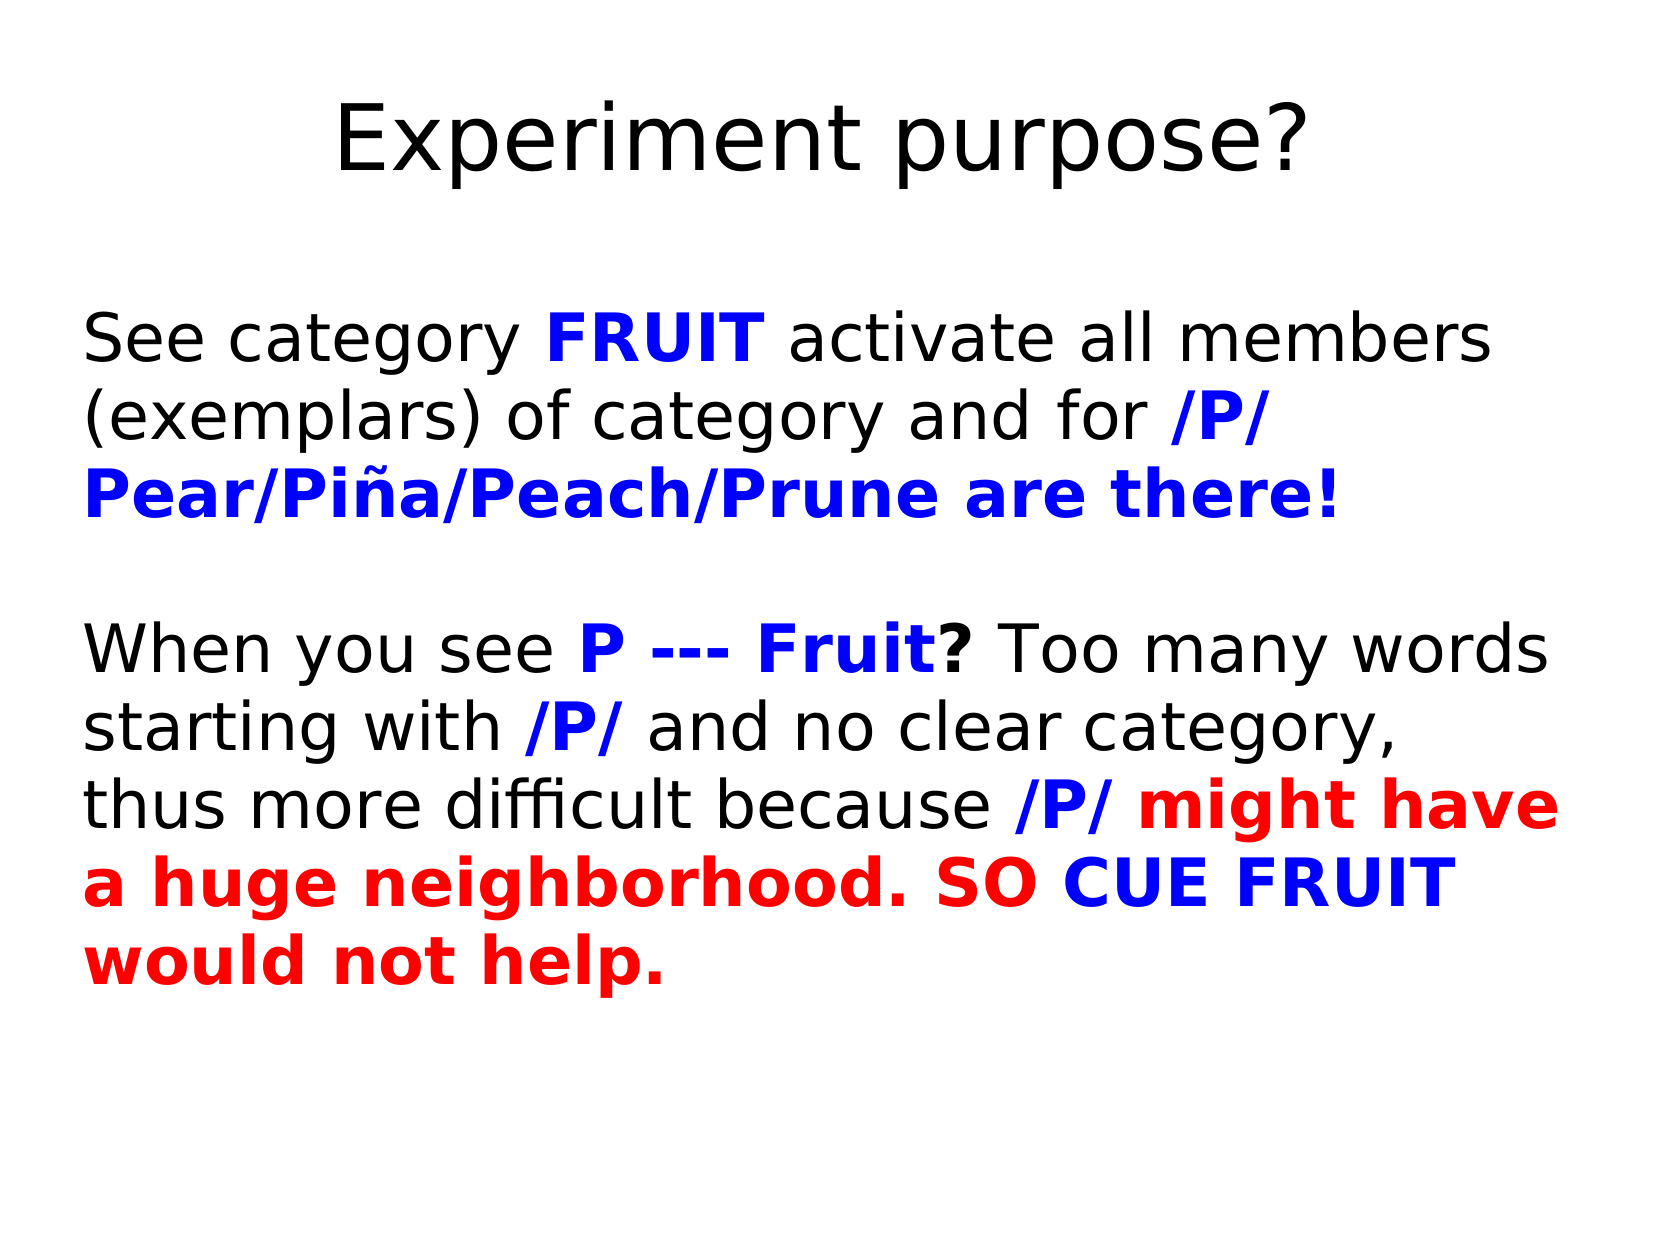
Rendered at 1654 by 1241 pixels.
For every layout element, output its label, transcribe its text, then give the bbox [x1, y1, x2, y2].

subtitle See category FRUIT activate all members (exemplars) of category and for /P/ Pear/Piña/Peach/Prune are there! When you see P --- Fruit? Too many words starting with /P/ and no clear category, thus more difficult because /P/ might have a huge neighborhood. SO CUE FRUIT would not help. [82, 290, 1565, 1010]
title Experiment purpose? [82, 49, 1565, 256]
